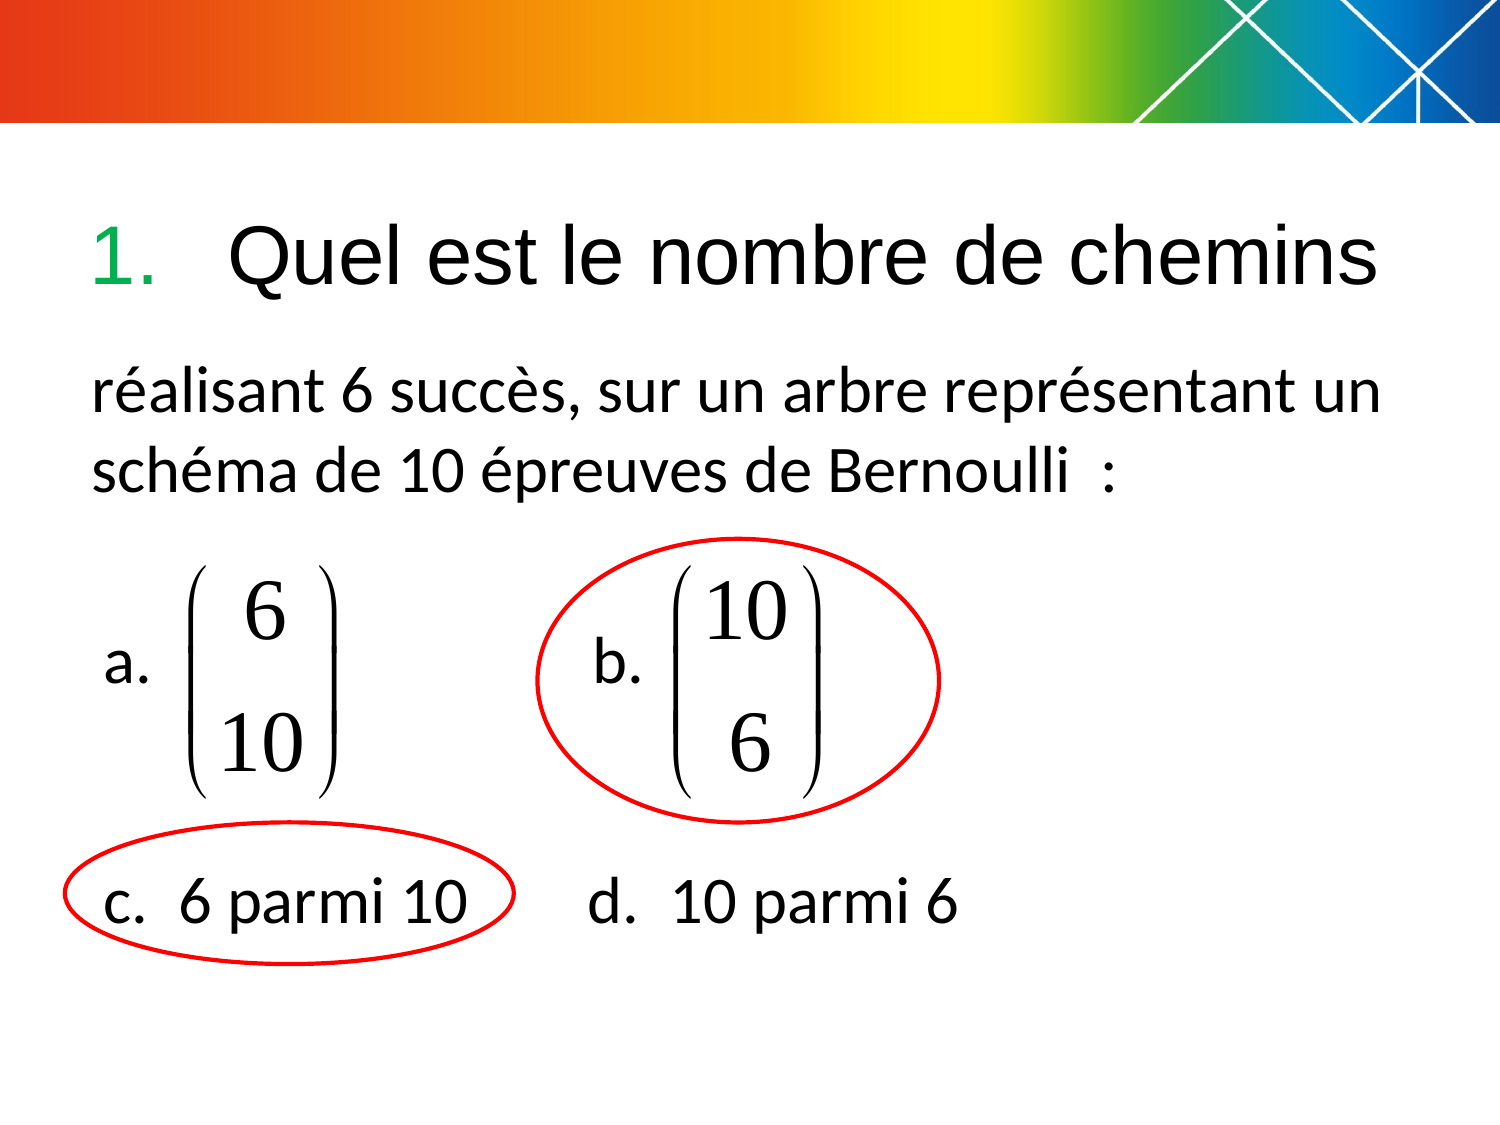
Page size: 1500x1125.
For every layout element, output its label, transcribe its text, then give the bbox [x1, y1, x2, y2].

text_box b. c. 6 parmi 10 d. 10 parmi 6 [540, 609, 655, 807]
text_box b. c. 6 parmi 10 d. 10 parmi 6 [88, 825, 511, 961]
chart [655, 550, 846, 815]
text_box b. c. 6 parmi 10 d. 10 parmi 6 [88, 609, 1341, 1025]
picture [1340, 0, 1500, 123]
text_box Quel est le nombre de chemins [75, 164, 1500, 339]
picture [0, 0, 1359, 123]
text_box b. c. 6 parmi 10 d. 10 parmi 6 [846, 609, 936, 797]
chart [171, 550, 362, 815]
chart [827, 550, 846, 558]
chart [815, 804, 846, 815]
text_box réalisant 6 succès, sur un arbre représentant un schéma de 10 épreuves de Bernoulli : [76, 339, 1424, 514]
